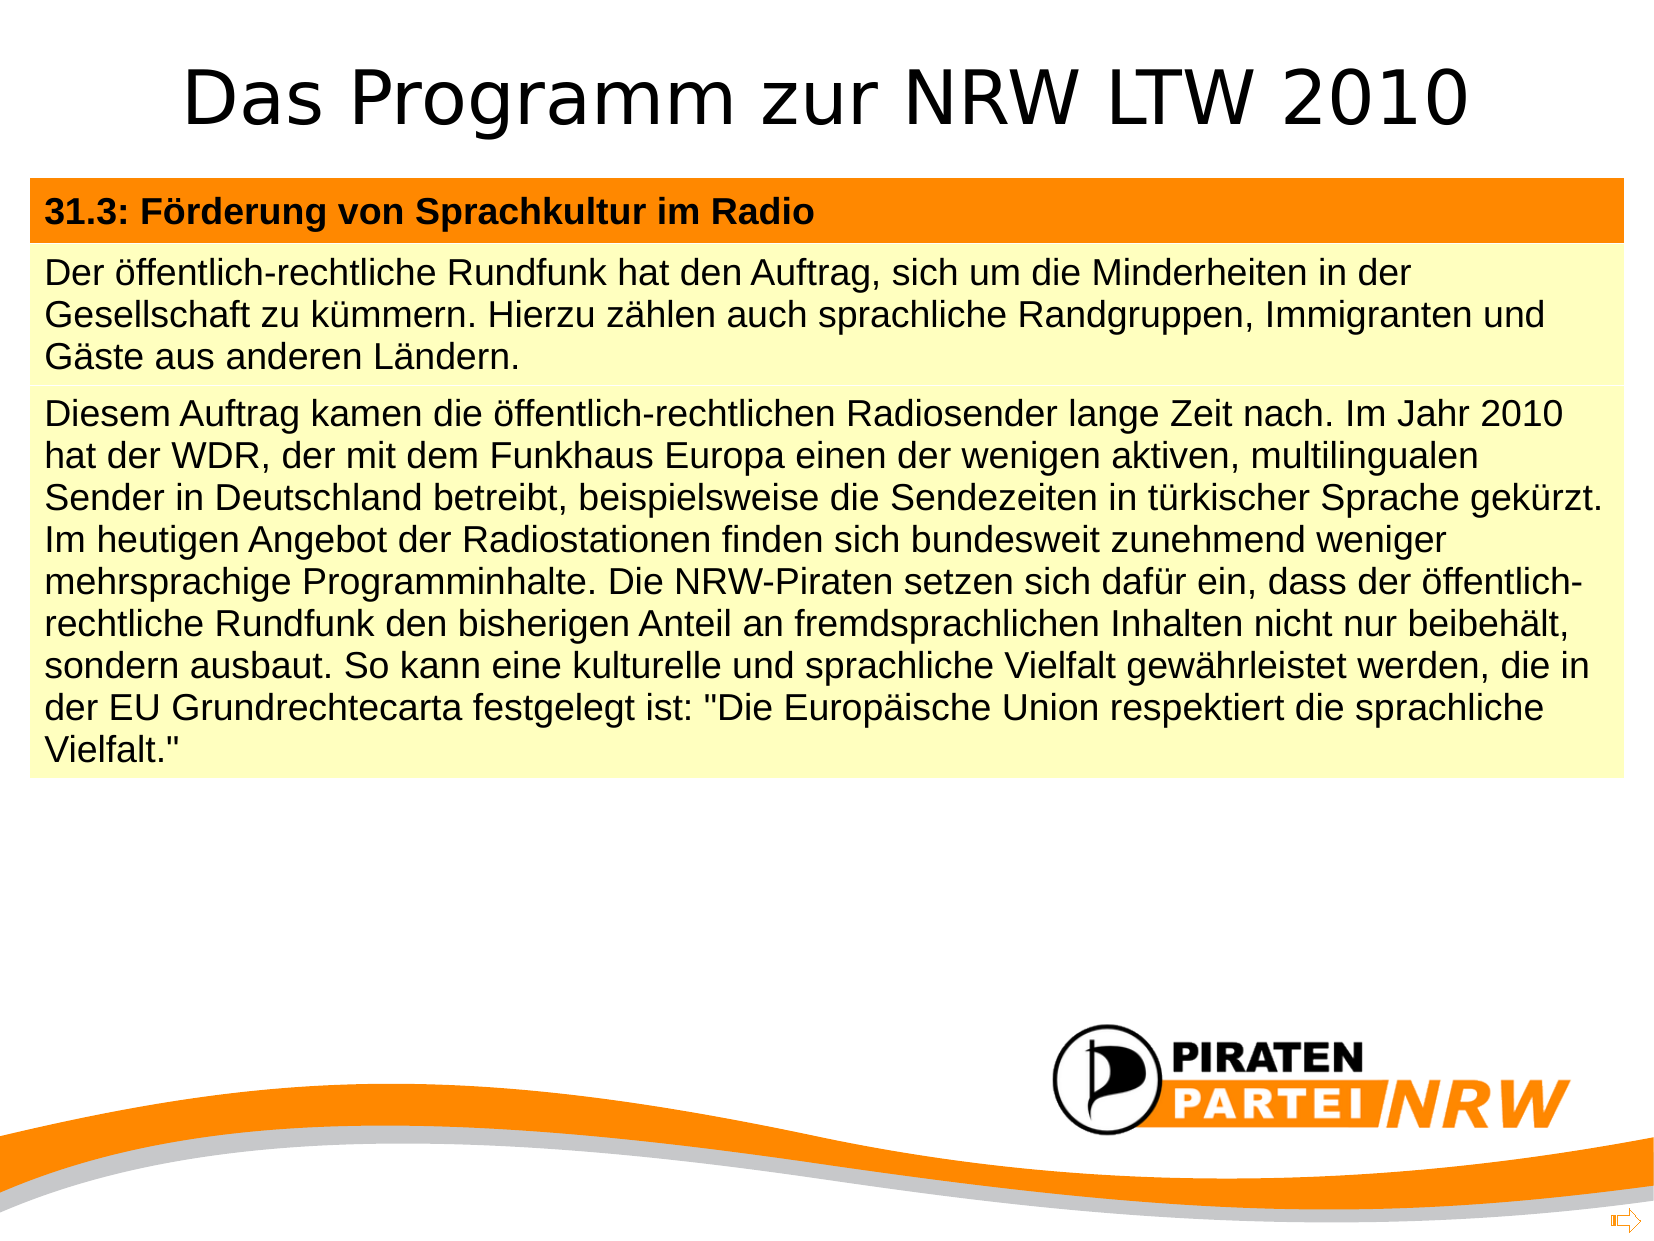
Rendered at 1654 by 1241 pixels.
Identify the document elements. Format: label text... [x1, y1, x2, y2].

table_header 31.3: ﻿Förderung von Sprachkultur im Radio [30, 178, 1624, 243]
picture [1045, 1021, 1579, 1140]
table_cell Der öffentlich-rechtliche Rundfunk hat den Auftrag, sich um die Minderheiten in der Gesellschaft zu kümmern. Hierzu zählen auch sprachliche Randgruppen, Immigranten und Gäste aus anderen Ländern. [30, 244, 1624, 385]
table_cell Diesem Auftrag kamen die öffentlich-rechtlichen Radiosender lange Zeit nach. Im Jahr 2010 hat der WDR, der mit dem Funkhaus Europa einen der wenigen aktiven, multilingualen Sender in Deutschland betreibt, beispielsweise die Sendezeiten in türkischer Sprache gekürzt. Im heutigen Angebot der Radiostationen finden sich bundesweit zunehmend weniger mehrsprachige Programminhalte. Die NRW-Piraten setzen sich dafür ein, dass der öffentlich-rechtliche Rundfunk den bisherigen Anteil an fremdsprachlichen Inhalten nicht nur beibehält, sondern ausbaut. So kann eine kulturelle und sprachliche Vielfalt gewährleistet werden, die in der EU Grundrechtecarta festgelegt ist: "Die Europäische Union respektiert die sprachliche Vielfalt." [30, 386, 1624, 778]
title Das Programm zur NRW LTW 2010 [82, 54, 1571, 143]
